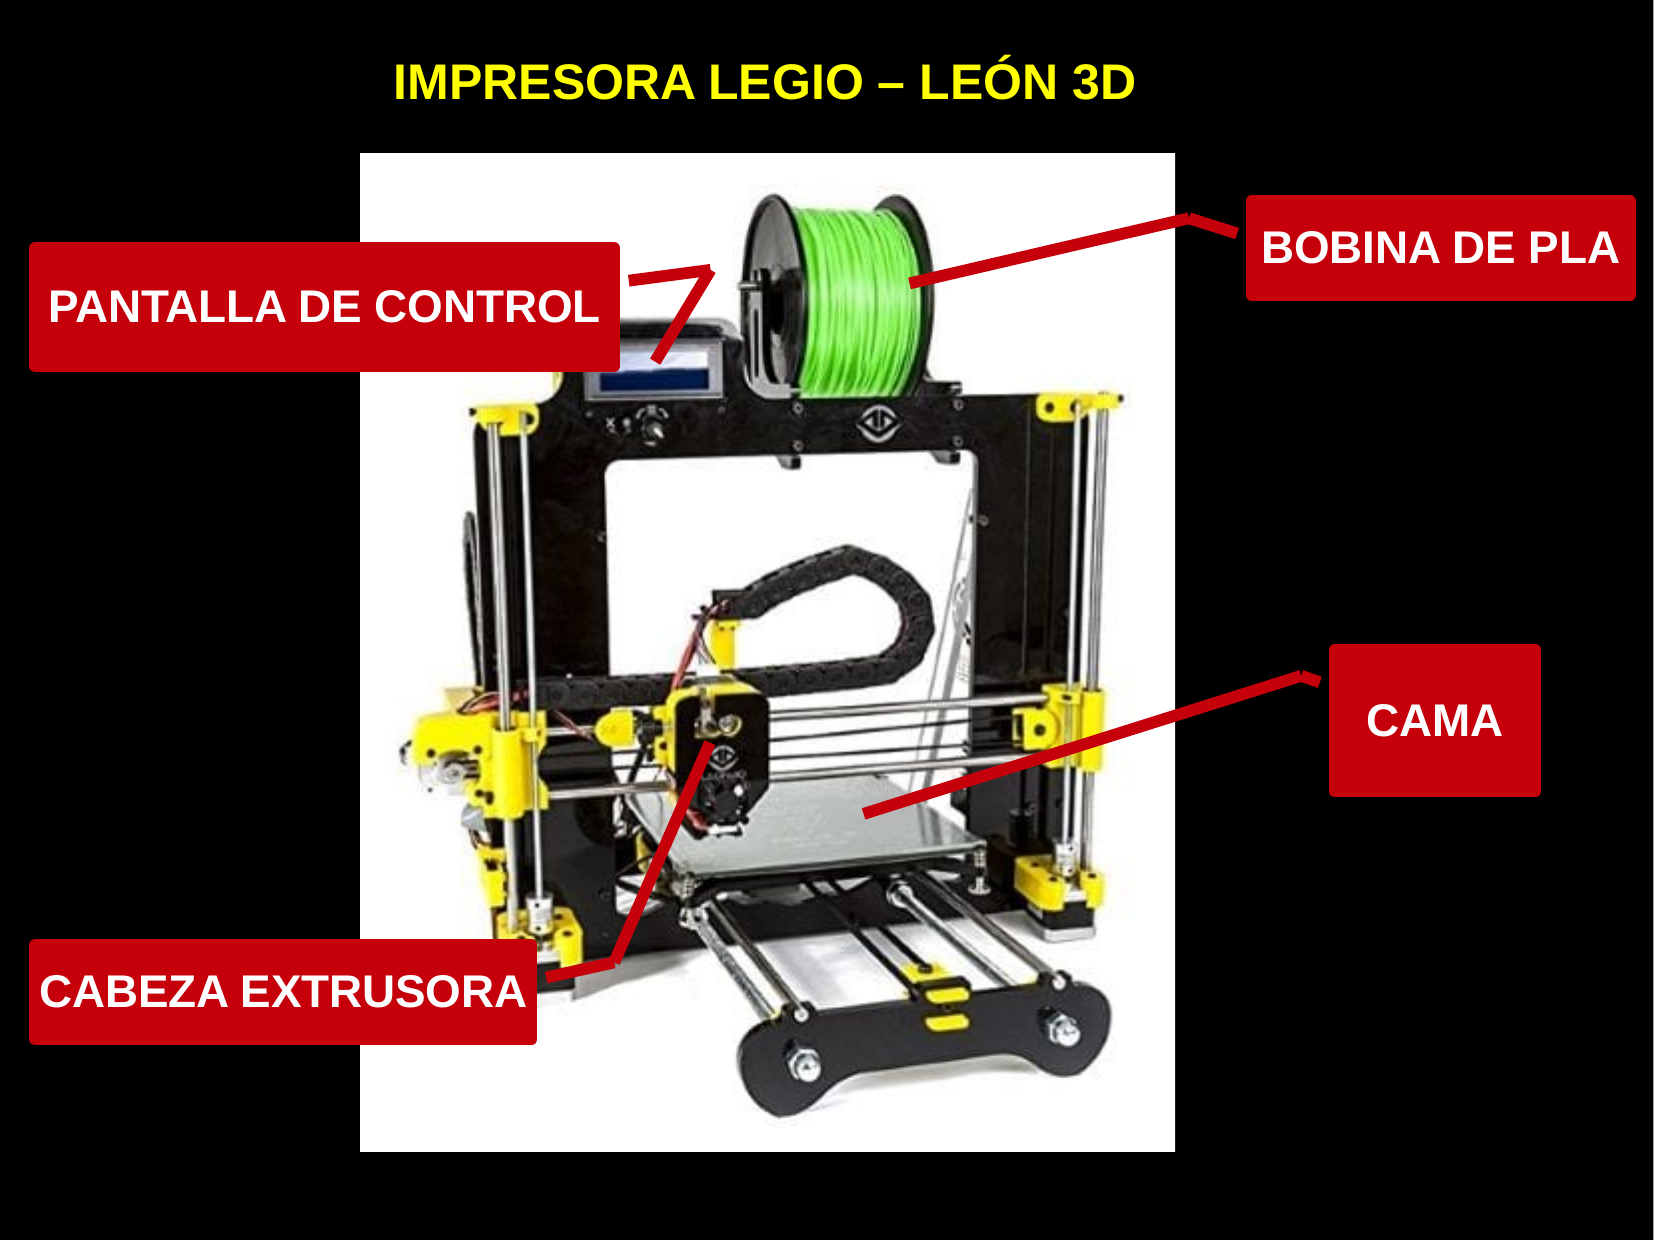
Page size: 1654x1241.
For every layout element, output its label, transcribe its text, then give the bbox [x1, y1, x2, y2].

picture [360, 153, 1176, 1152]
text_box PANTALLA DE CONTROL [35, 248, 614, 366]
text_box CABEZA EXTRUSORA [35, 945, 531, 1039]
text_box CAMA [1335, 650, 1535, 791]
text_box IMPRESORA LEGIO – LEÓN 3D [379, 47, 1152, 118]
text_box BOBINA DE PLA [1252, 201, 1630, 295]
